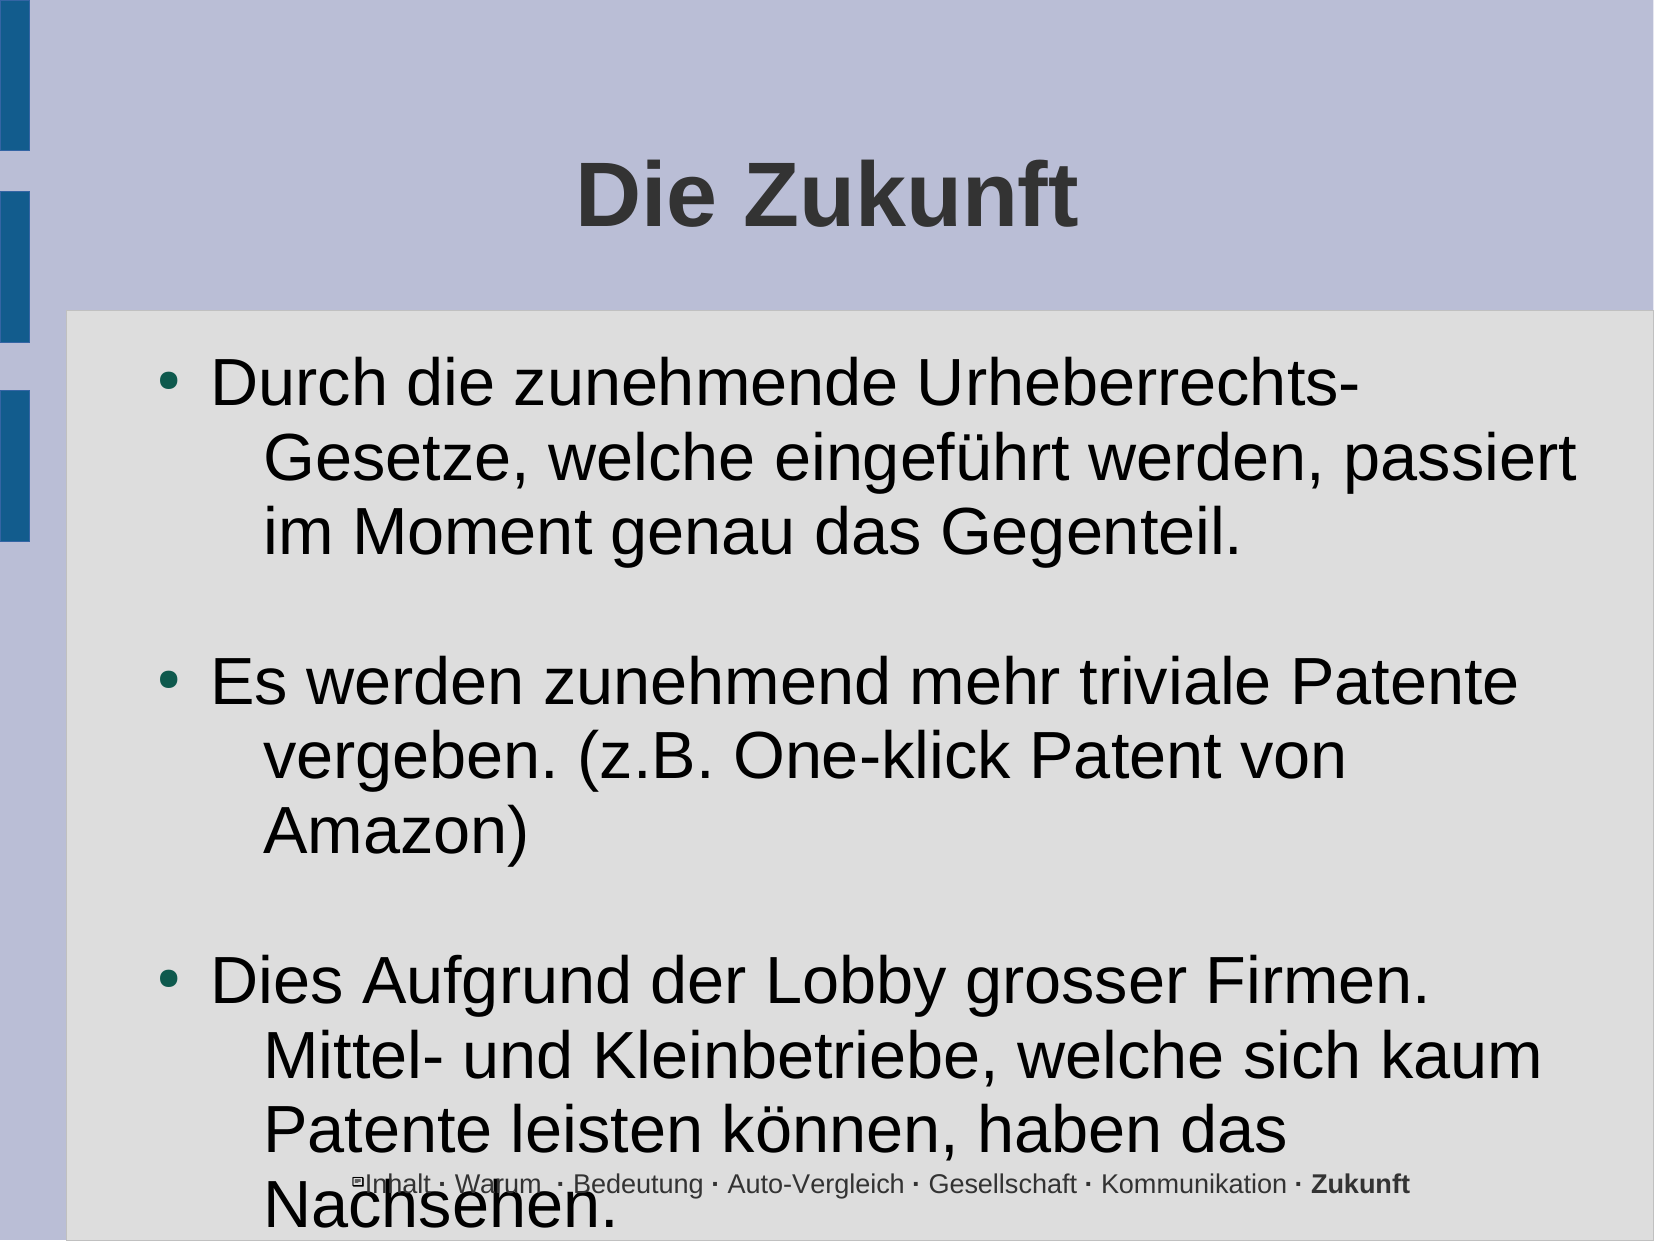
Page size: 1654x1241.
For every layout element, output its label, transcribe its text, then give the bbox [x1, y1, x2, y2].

title Die Zukunft [121, 91, 1534, 299]
title Inhalt · Warum · Bedeutung · Auto-Vergleich · Gesellschaft · Kommunikation · Zukunft [115, 1159, 1528, 1209]
list Durch die zunehmende Urheberrechts-Gesetze, welche eingeführt werden, passiert im Moment genau das Gegenteil. Es werden zunehmend mehr triviale Patente vergeben. (z.B. One-klick Patent von Amazon) Dies Aufgrund der Lobby grosser Firmen. Mittel- und Kleinbetriebe, welche sich kaum Patente leisten können, haben das Nachsehen. [121, 344, 1625, 1127]
